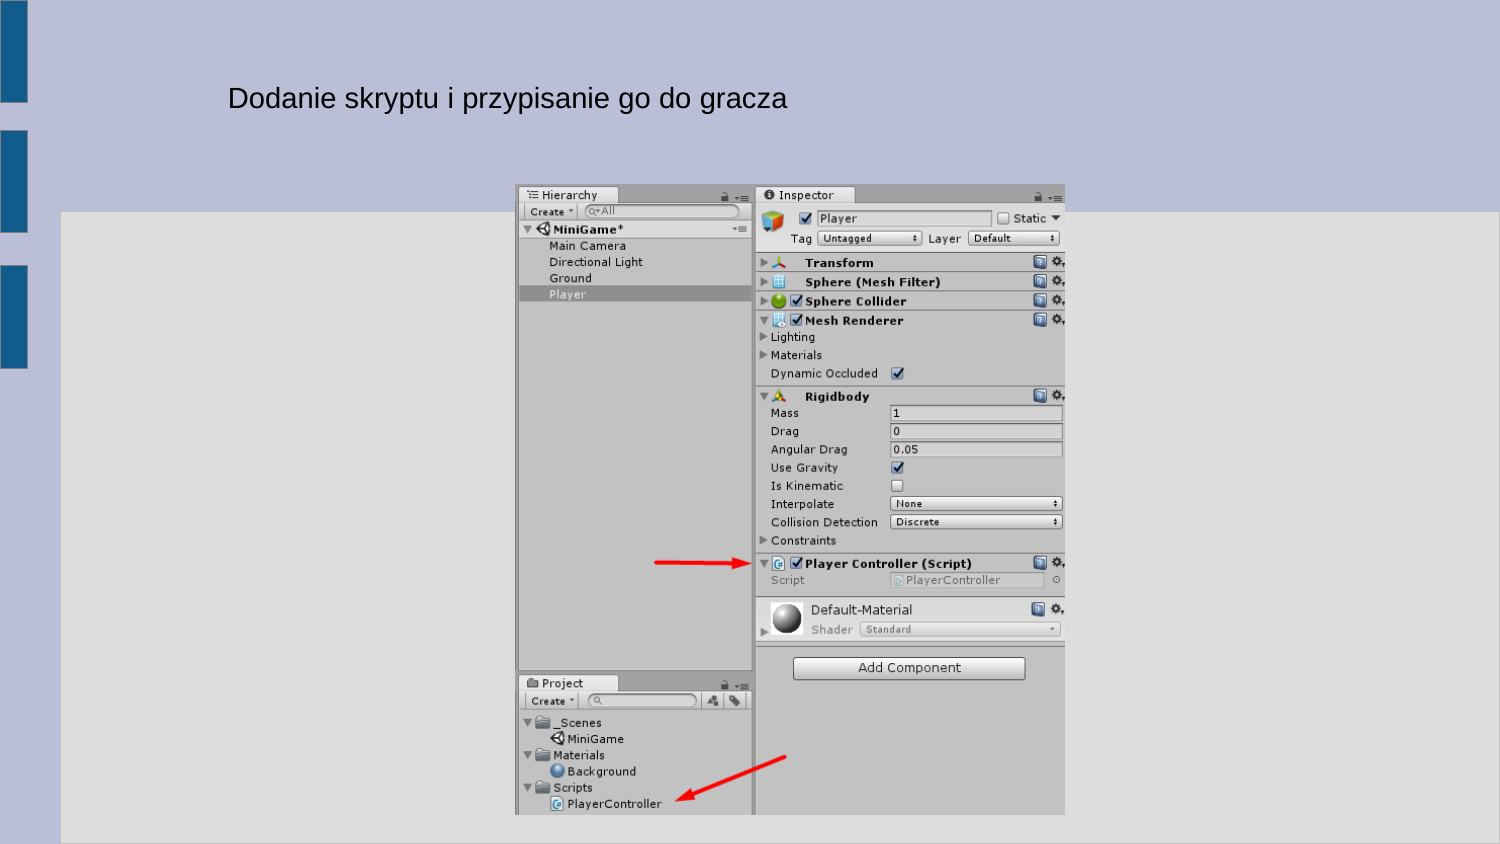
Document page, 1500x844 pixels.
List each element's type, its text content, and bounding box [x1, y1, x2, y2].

title Dodanie skryptu i przypisanie go do gracza [212, 64, 1368, 215]
picture [515, 184, 1065, 815]
